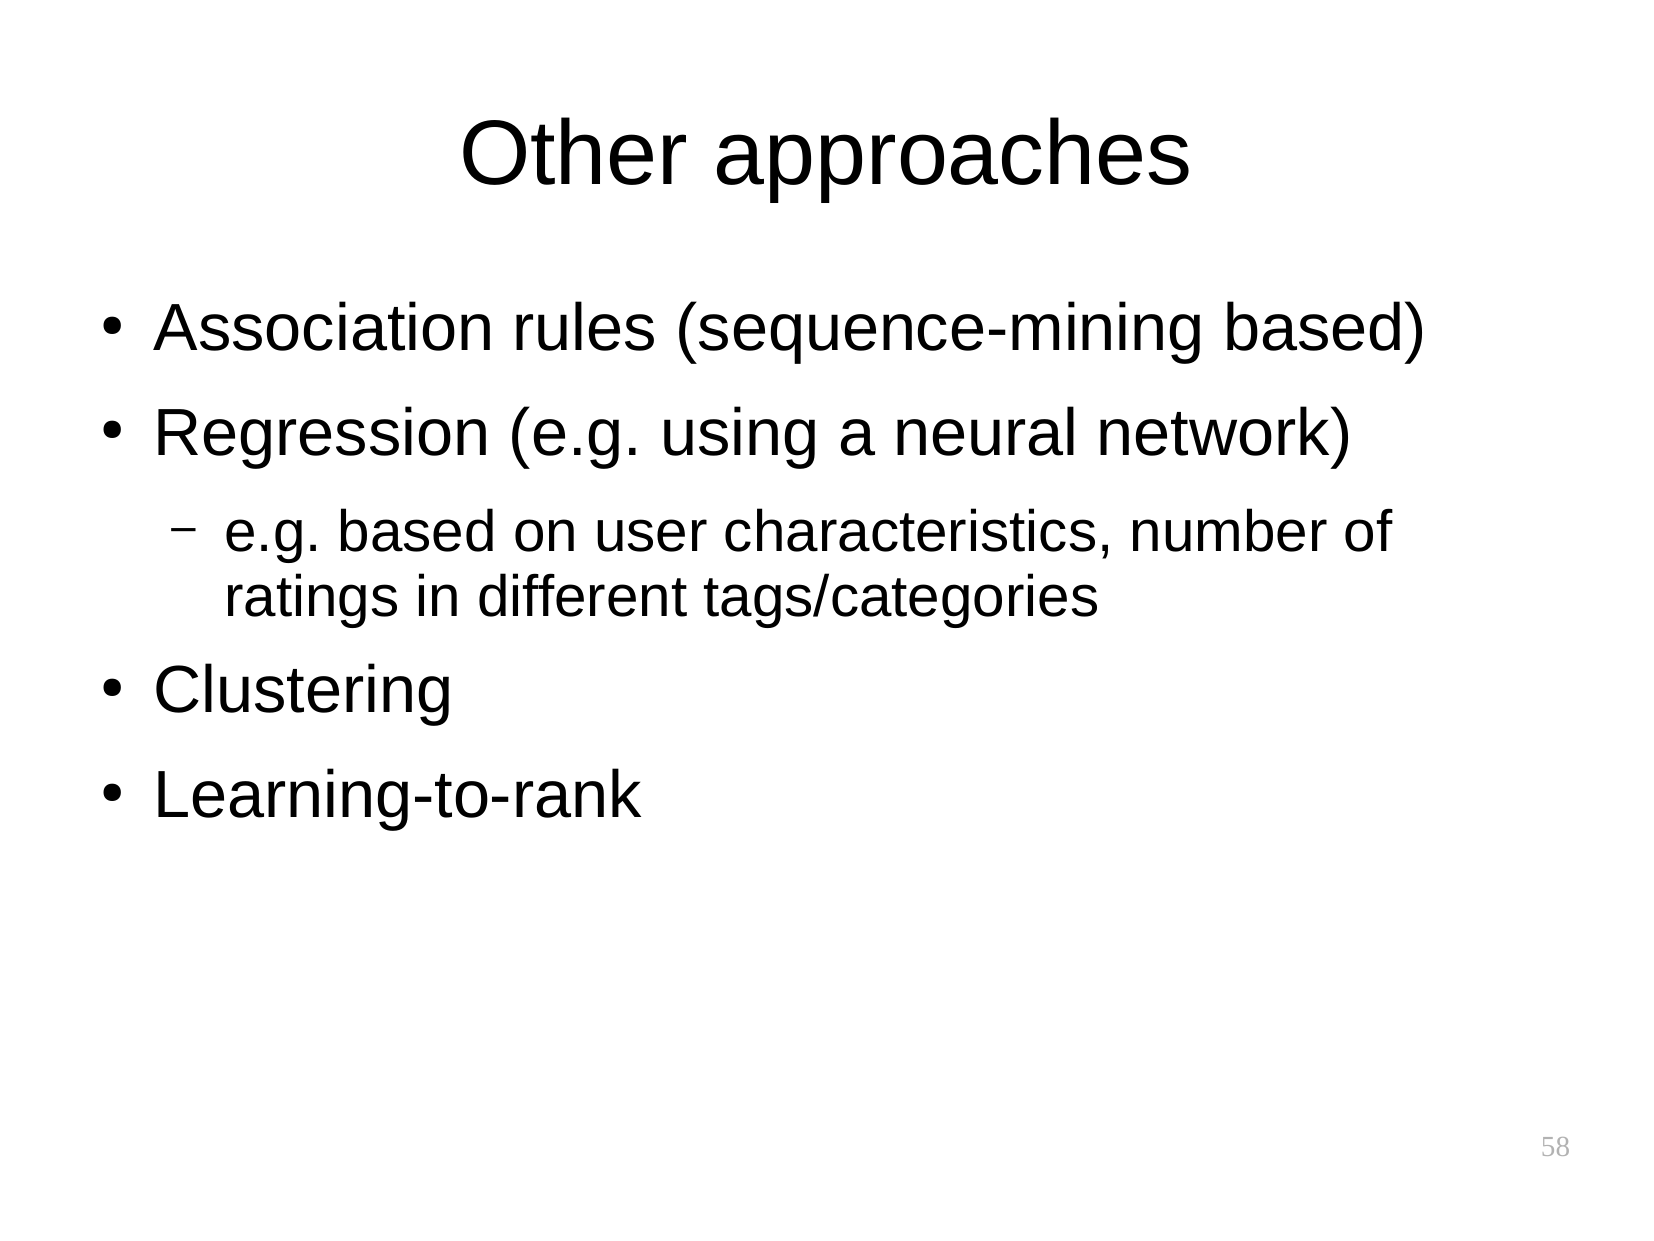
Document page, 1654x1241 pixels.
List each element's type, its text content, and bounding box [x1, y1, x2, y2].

list Association rules (sequence-mining based) Regression (e.g. using a neural network) e.g. based on user characteristics, number of ratings in different tags/categories Clustering Learning-to-rank [82, 290, 1571, 1010]
title Other approaches [82, 49, 1571, 257]
